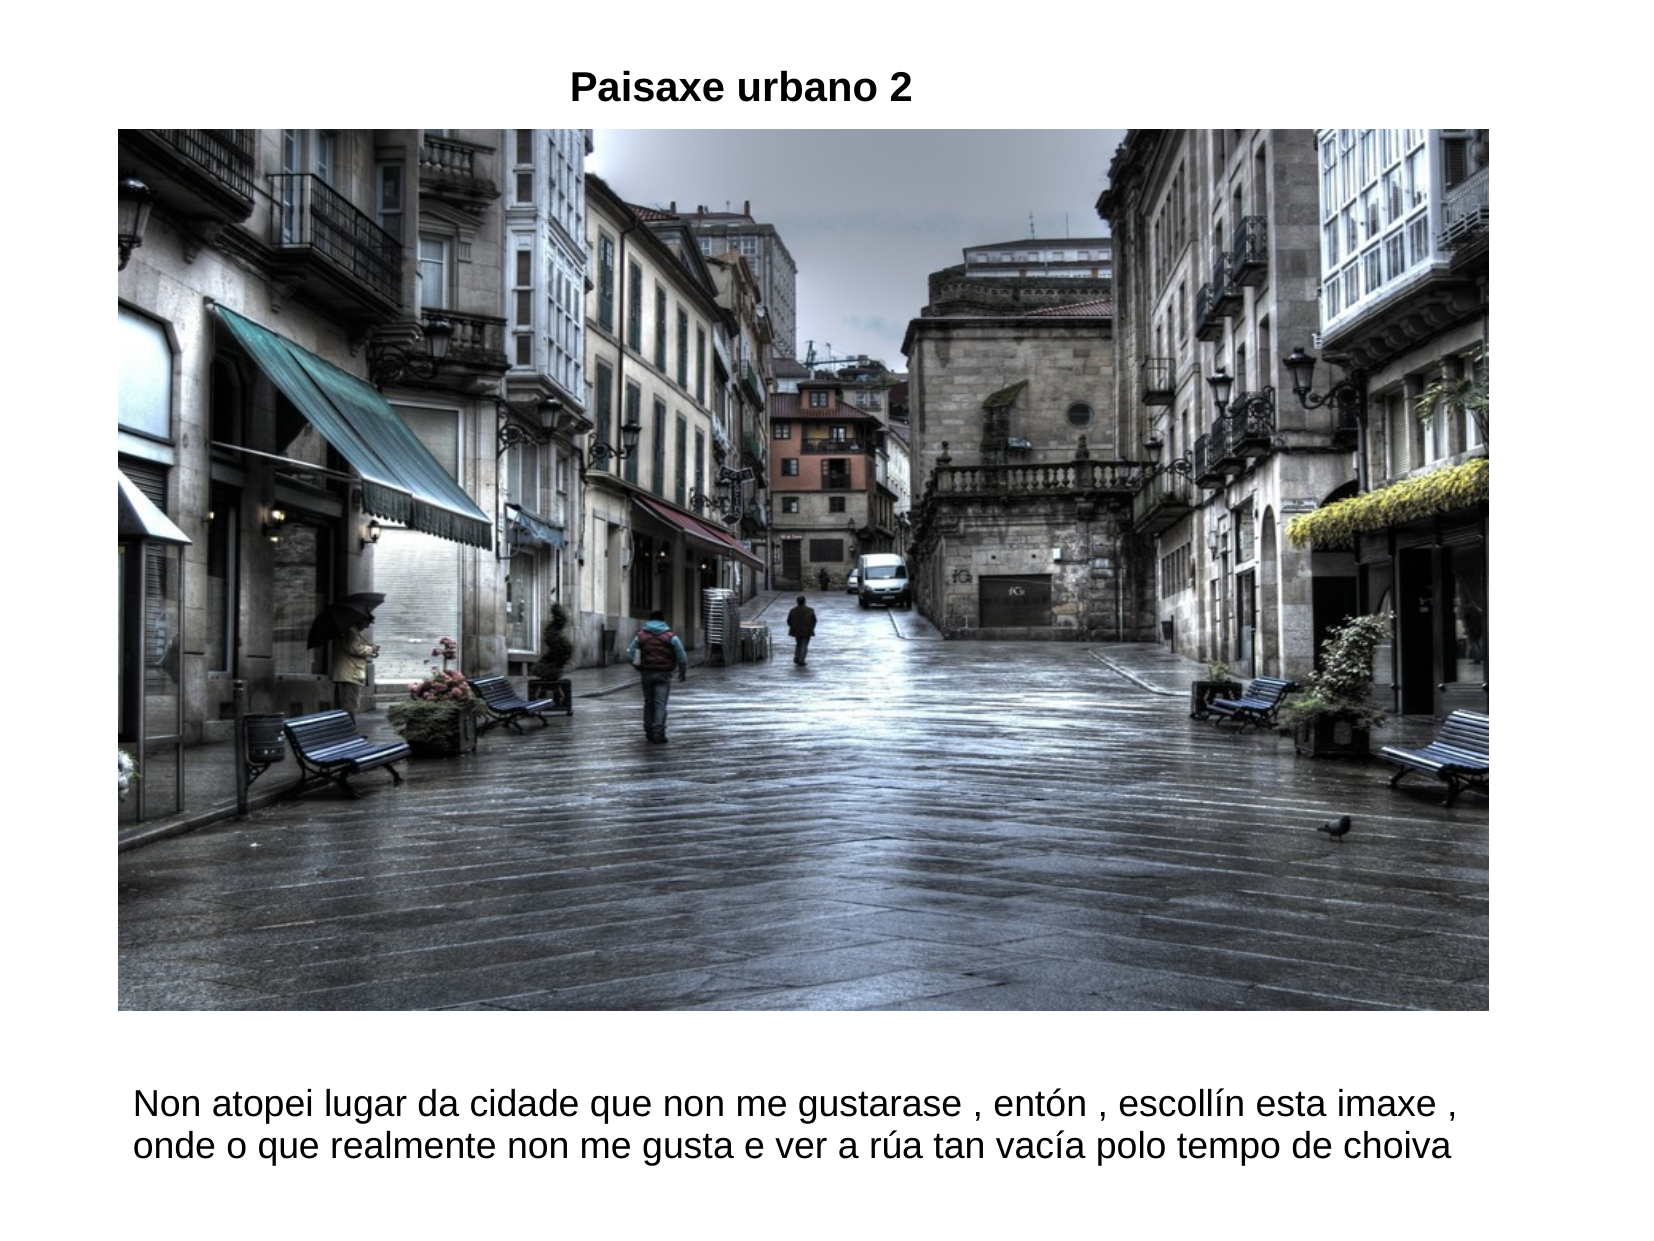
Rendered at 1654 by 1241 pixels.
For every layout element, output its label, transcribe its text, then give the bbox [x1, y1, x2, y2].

picture [118, 129, 1489, 1011]
text_box Paisaxe urbano 2 [555, 56, 928, 119]
text_box Non atopei lugar da cidade que non me gustarase , entón , escollín esta imaxe , onde o que realmente non me gusta e ver a rúa tan vacía polo tempo de choiva [118, 1074, 1501, 1205]
